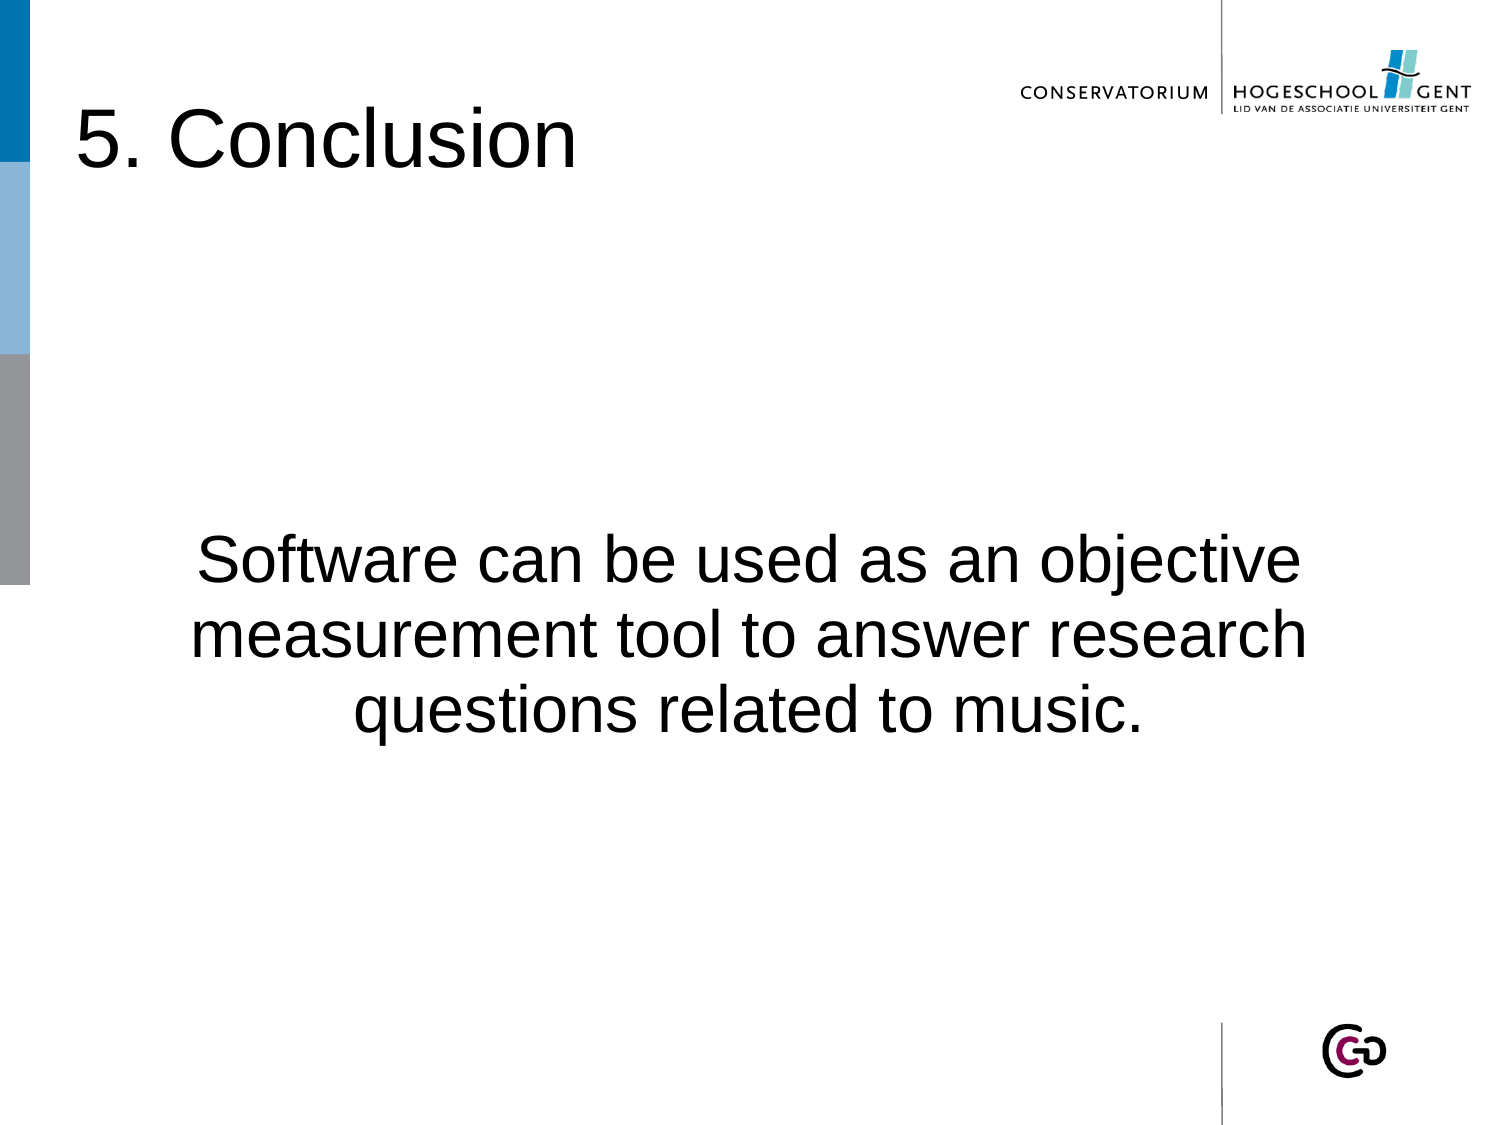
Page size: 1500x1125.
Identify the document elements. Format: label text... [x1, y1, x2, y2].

picture [0, 162, 30, 585]
picture [1298, 1011, 1410, 1090]
title 5. Conclusion [75, 44, 1425, 233]
subtitle Software can be used as an objective measurement tool to answer research questions related to music. [75, 263, 1425, 1006]
picture [1425, 50, 1471, 112]
